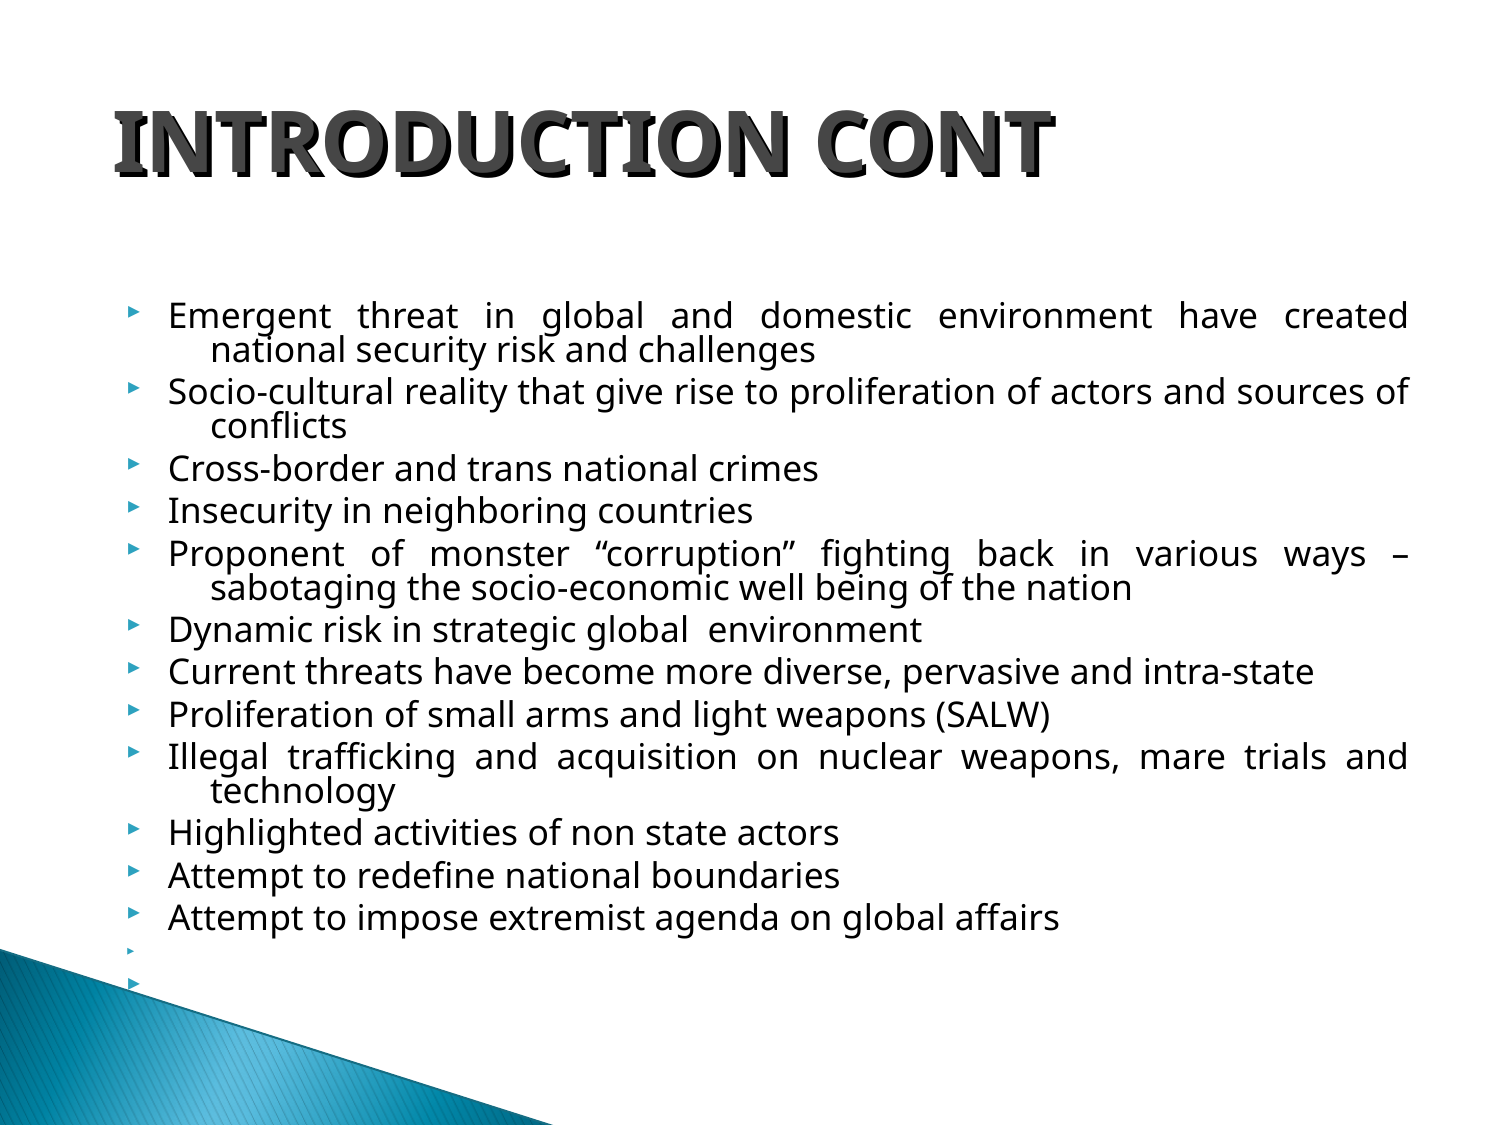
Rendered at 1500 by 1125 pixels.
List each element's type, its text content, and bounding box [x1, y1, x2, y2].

title INTRODUCTION CONT [75, 45, 1426, 233]
list Emergent threat in global and domestic environment have created national security risk and challenges Socio-cultural reality that give rise to proliferation of actors and sources of conflicts Cross-border and trans national crimes Insecurity in neighboring countries Proponent of monster “corruption” fighting back in various ways – sabotaging the socio-economic well being of the nation Dynamic risk in strategic global environment Current threats have become more diverse, pervasive and intra-state Proliferation of small arms and light weapons (SALW) Illegal trafficking and acquisition on nuclear weapons, mare trials and technology Highlighted activities of non state actors Attempt to redefine national boundaries Attempt to impose extremist agenda on global affairs [75, 243, 1426, 986]
